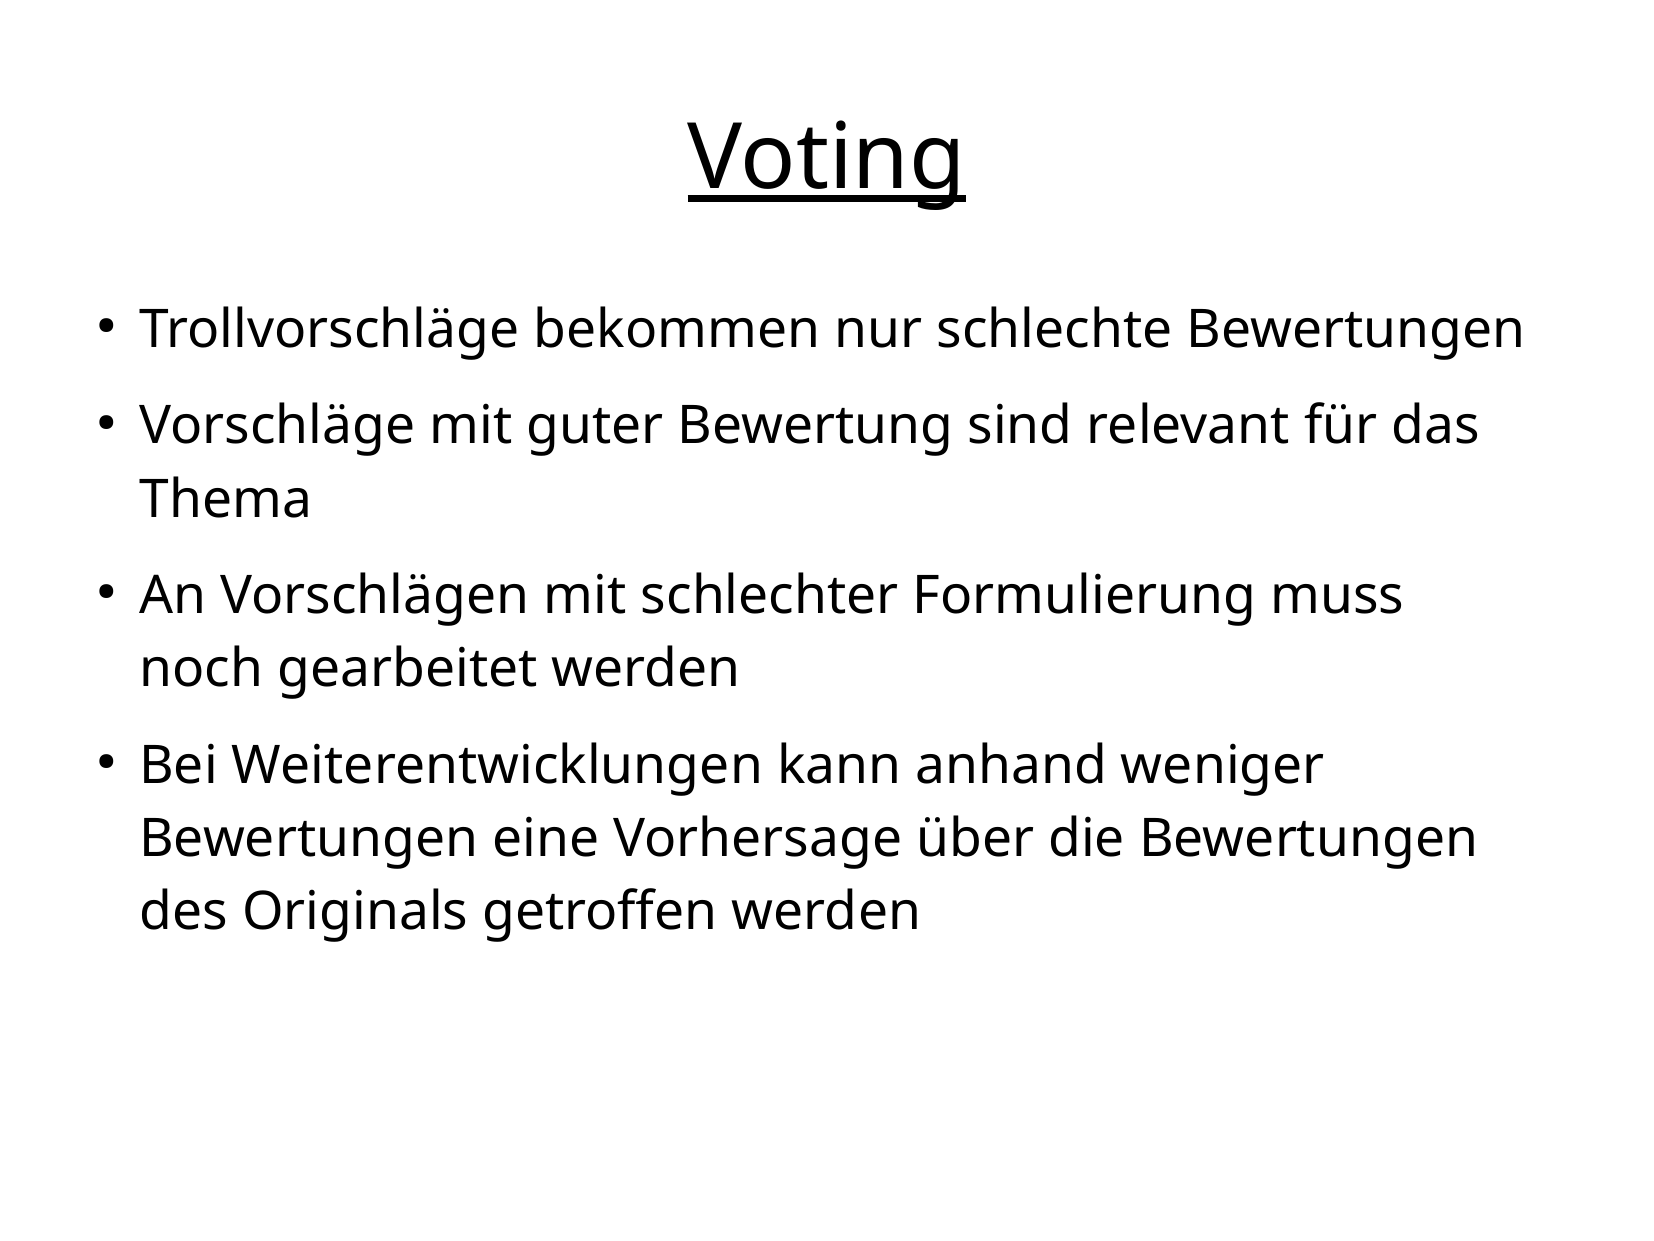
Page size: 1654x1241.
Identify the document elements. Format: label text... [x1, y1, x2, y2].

list Trollvorschläge bekommen nur schlechte Bewertungen Vorschläge mit guter Bewertung sind relevant für das Thema An Vorschlägen mit schlechter Formulierung muss noch gearbeitet werden Bei Weiterentwicklungen kann anhand weniger Bewertungen eine Vorhersage über die Bewertungen des Originals getroffen werden [82, 290, 1538, 1010]
title Voting [82, 49, 1571, 257]
